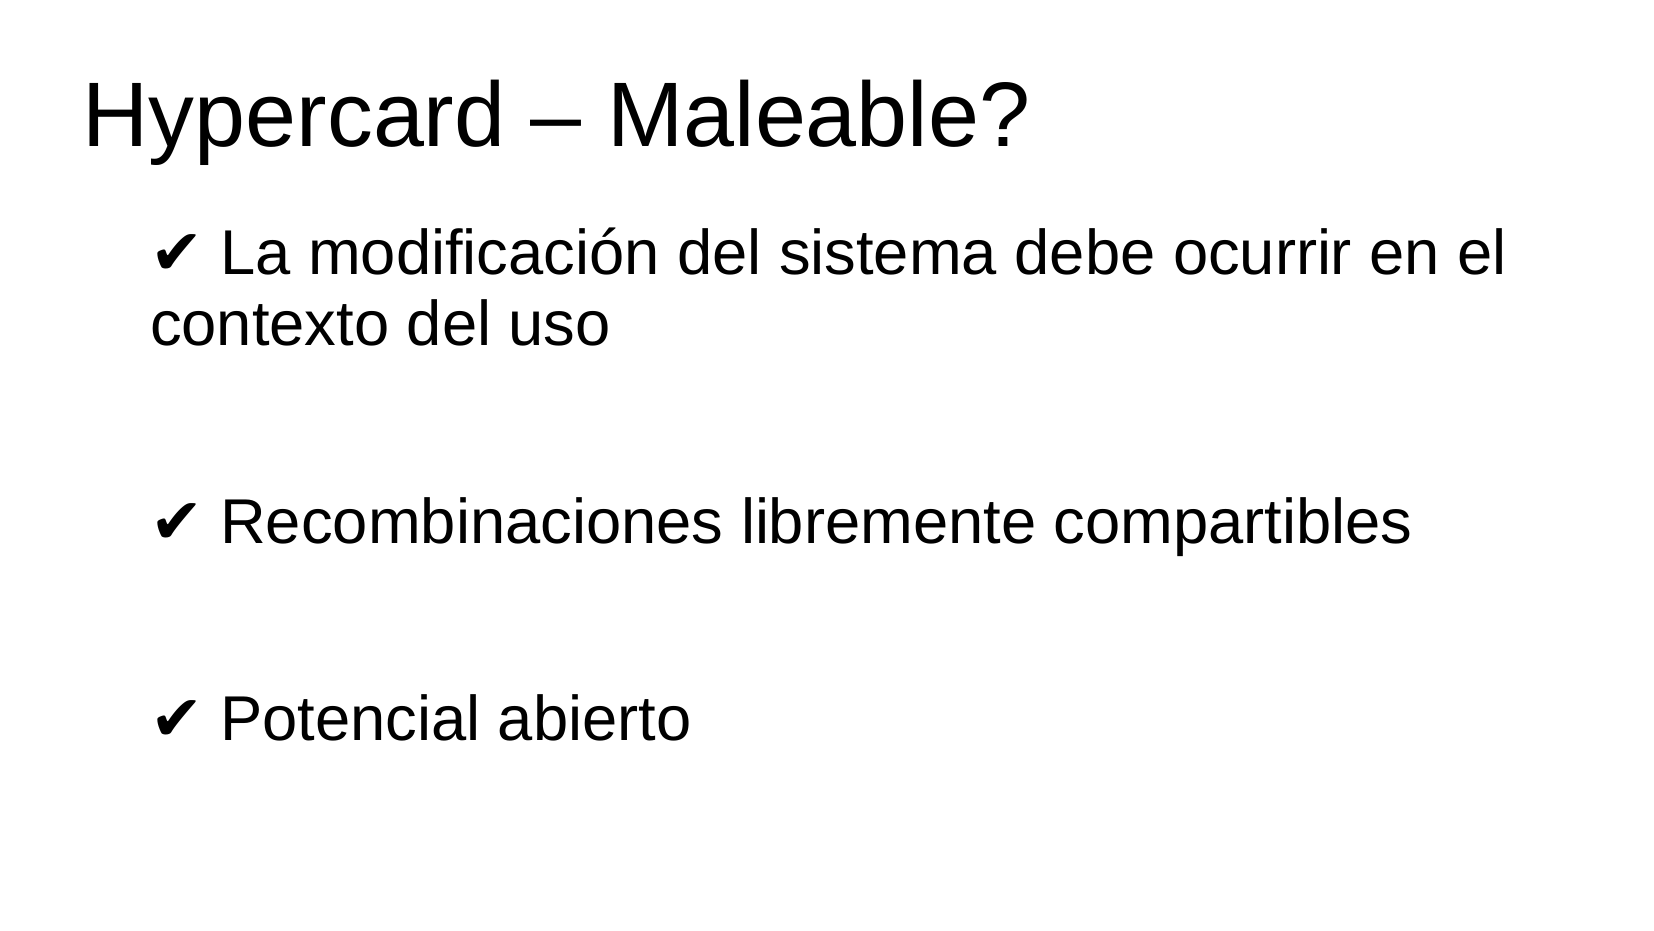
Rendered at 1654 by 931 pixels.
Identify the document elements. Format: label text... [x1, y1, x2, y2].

title Hypercard – Maleable? [82, 37, 1571, 193]
list ✔ La modificación del sistema debe ocurrir en el contexto del uso ✔ Recombinaciones libremente compartibles ✔ Potencial abierto [82, 217, 1571, 758]
